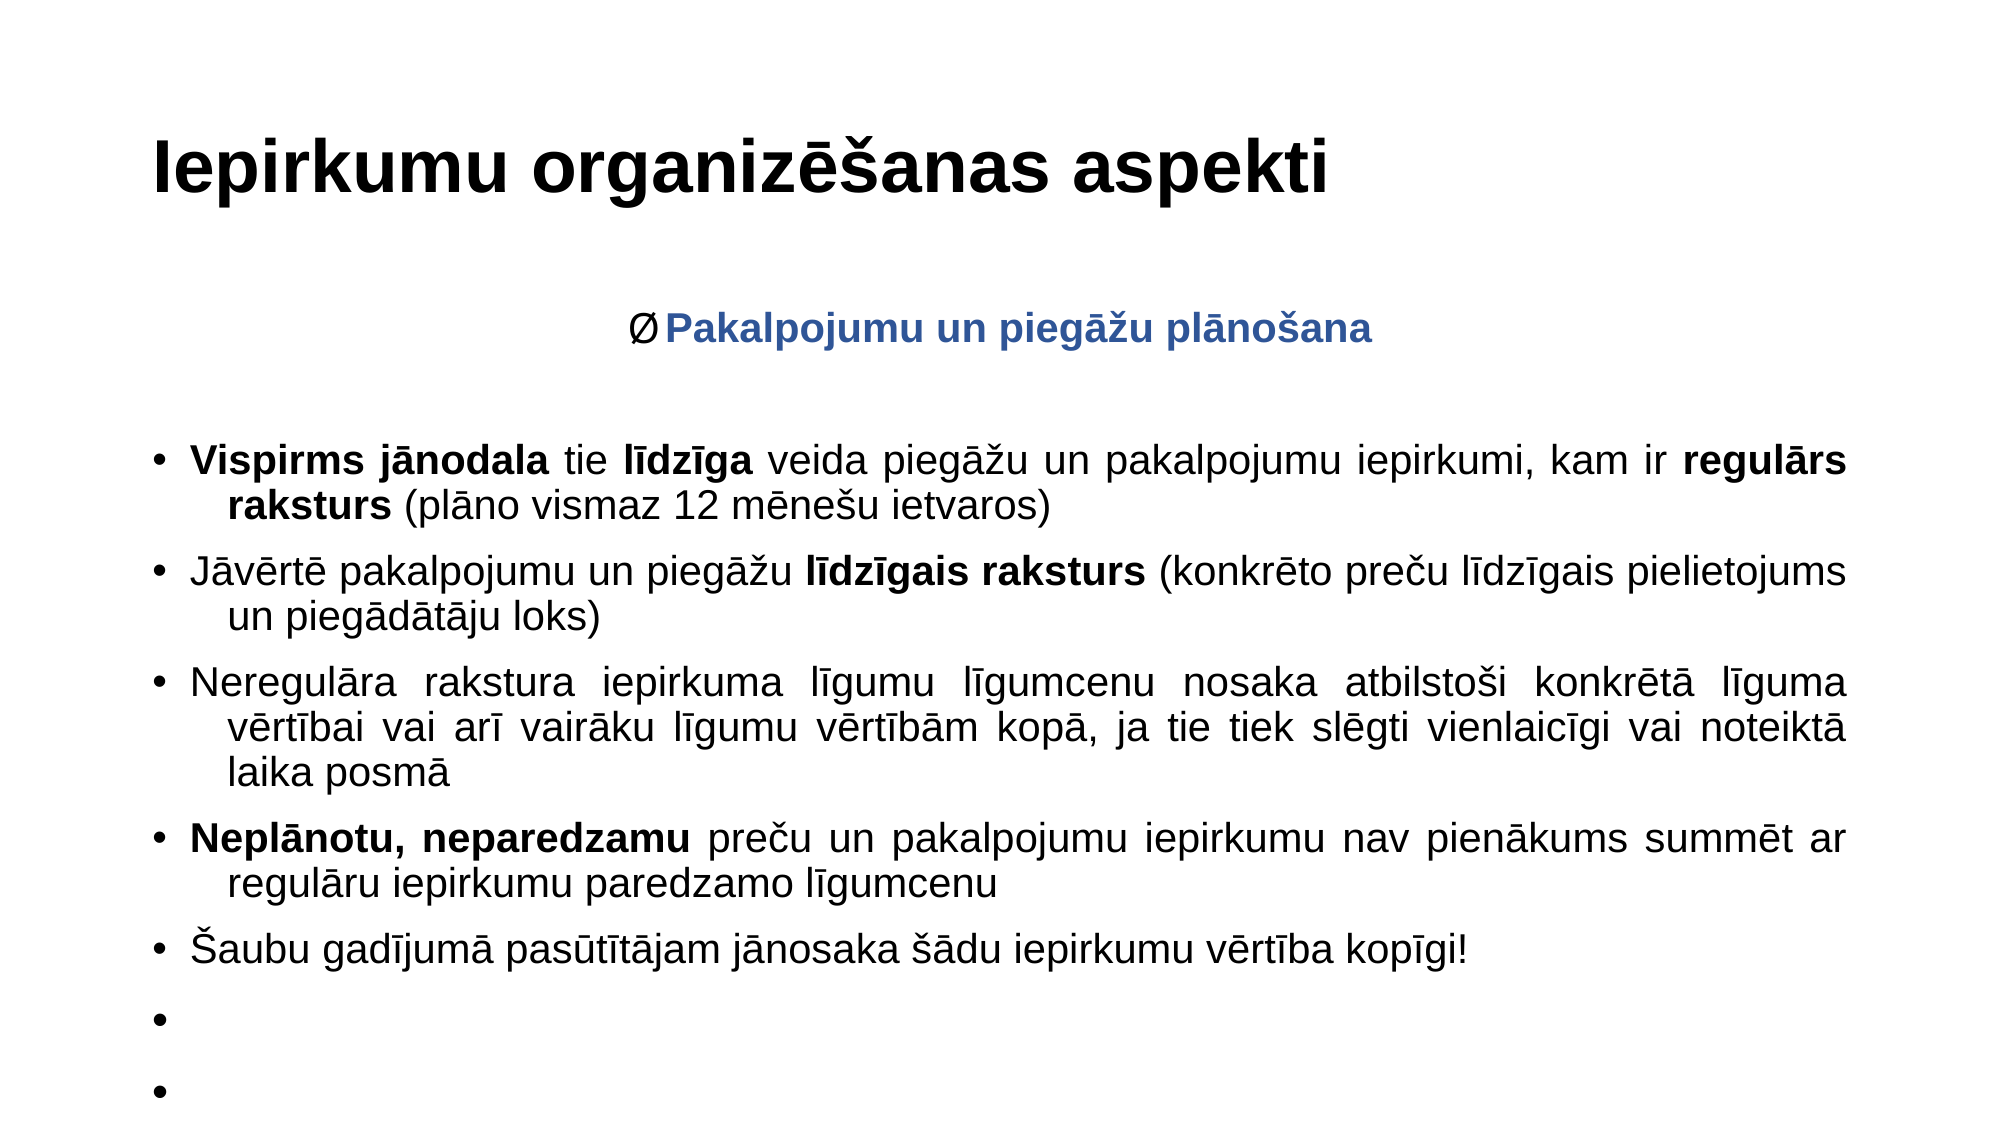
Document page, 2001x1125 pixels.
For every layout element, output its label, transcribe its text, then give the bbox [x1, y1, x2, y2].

title Iepirkumu organizēšanas aspekti [137, 59, 1863, 278]
list Pakalpojumu un piegāžu plānošana Vispirms jānodala tie līdzīga veida piegāžu un pakalpojumu iepirkumi, kam ir regulārs raksturs (plāno vismaz 12 mēnešu ietvaros) Jāvērtē pakalpojumu un piegāžu līdzīgais raksturs (konkrēto preču līdzīgais pielietojums un piegādātāju loks) Neregulāra rakstura iepirkuma līgumu līgumcenu nosaka atbilstoši konkrētā līguma vērtībai vai arī vairāku līgumu vērtībām kopā, ja tie tiek slēgti vienlaicīgi vai noteiktā laika posmā Neplānotu, neparedzamu preču un pakalpojumu iepirkumu nav pienākums summēt ar regulāru iepirkumu paredzamo līgumcenu Šaubu gadījumā pasūtītājam jānosaka šādu iepirkumu vērtība kopīgi! [137, 299, 1863, 1014]
